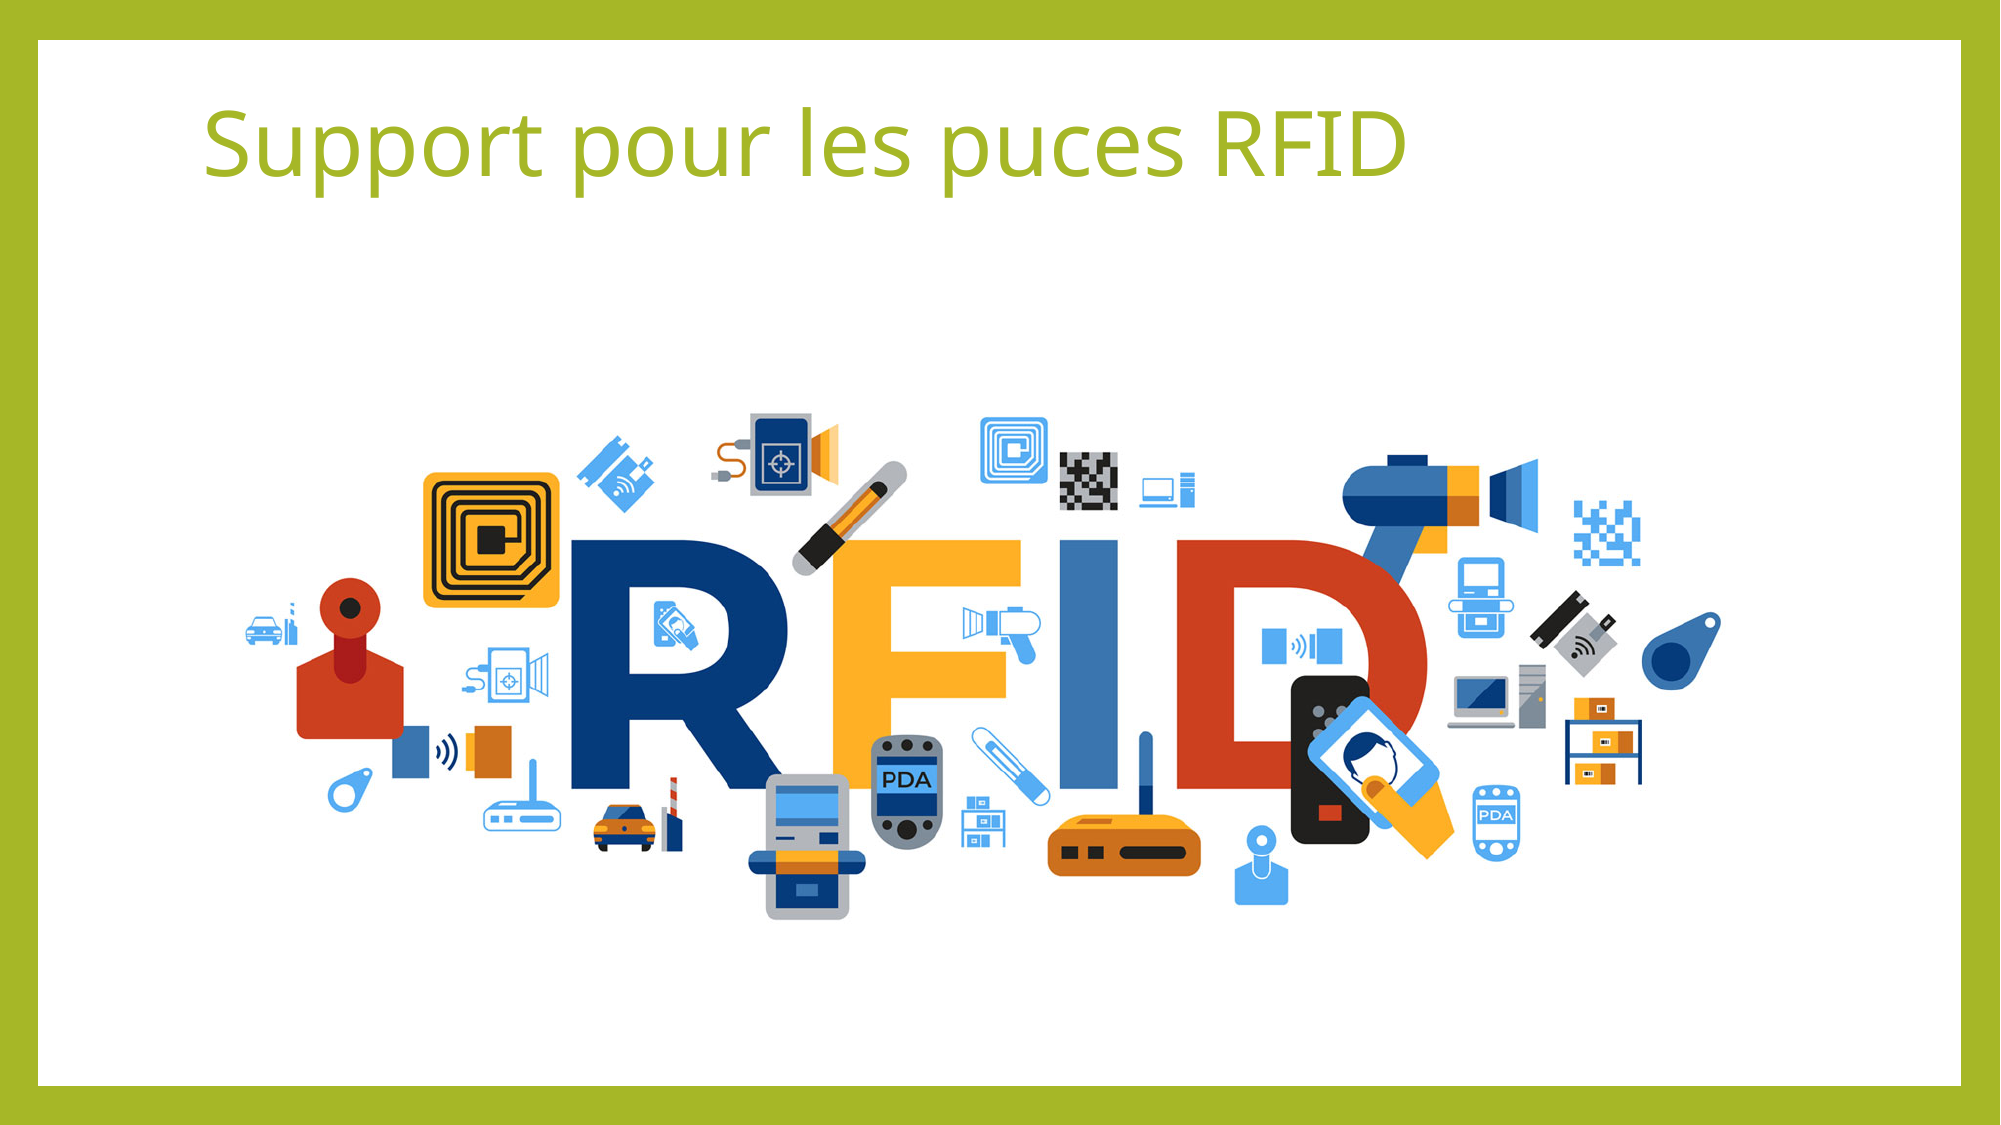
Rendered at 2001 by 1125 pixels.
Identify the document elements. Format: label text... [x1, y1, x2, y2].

title Support pour les puces RFID [187, 90, 1808, 313]
picture [187, 400, 1808, 938]
